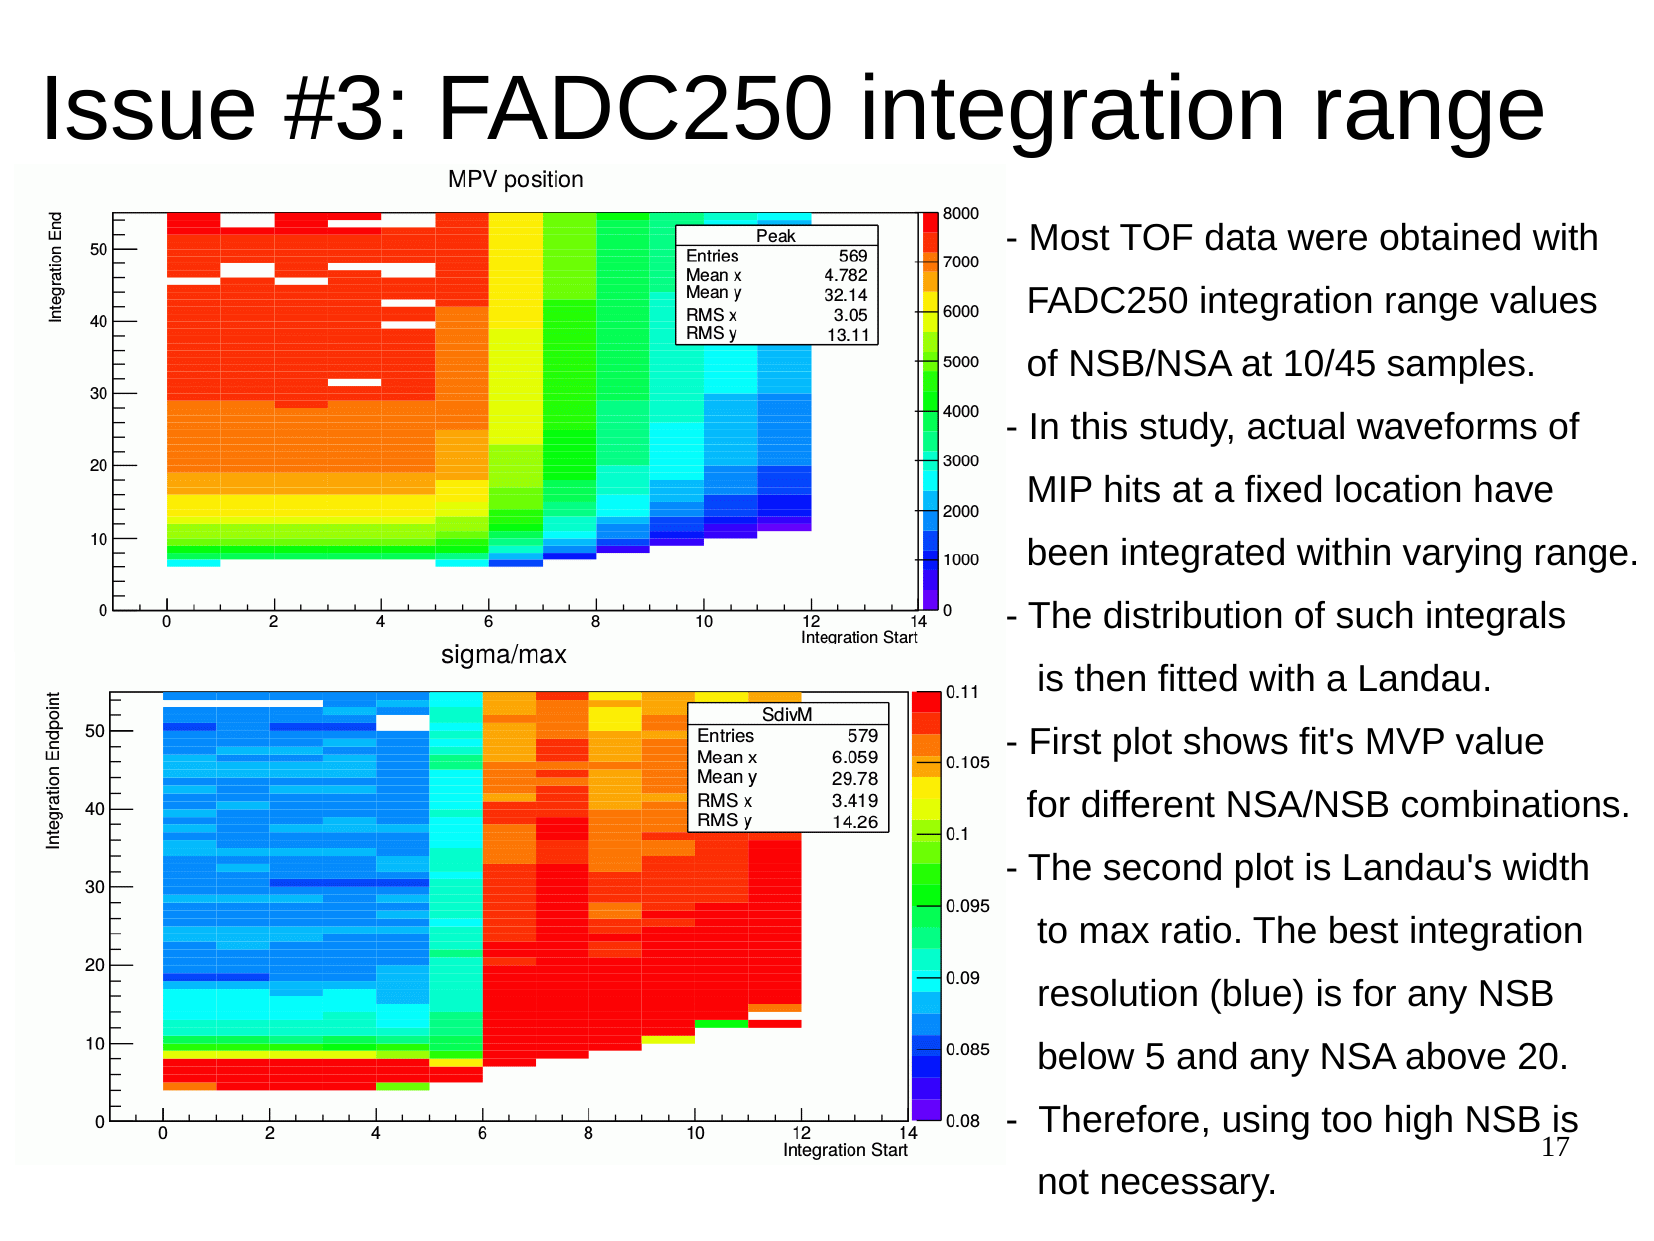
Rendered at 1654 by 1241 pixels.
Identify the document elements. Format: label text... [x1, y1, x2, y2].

picture [14, 164, 1006, 1165]
text_box Issue #3: FADC250 integration range [24, 48, 1588, 181]
text_box - Most TOF data were obtained with FADC250 integration range values of NSB/NSA at 10/45 samples. - In this study, actual waveforms of MIP hits at a fixed location have been integrated within varying range. - The distribution of such integrals is then fitted with a Landau. - First plot shows fit's MVP value for different NSA/NSB combinations. - The second plot is Landau's width to max ratio. The best integration resolution (blue) is for any NSB below 5 and any NSA above 20. - Therefore, using too high NSB is not necessary. [990, 188, 1653, 1220]
